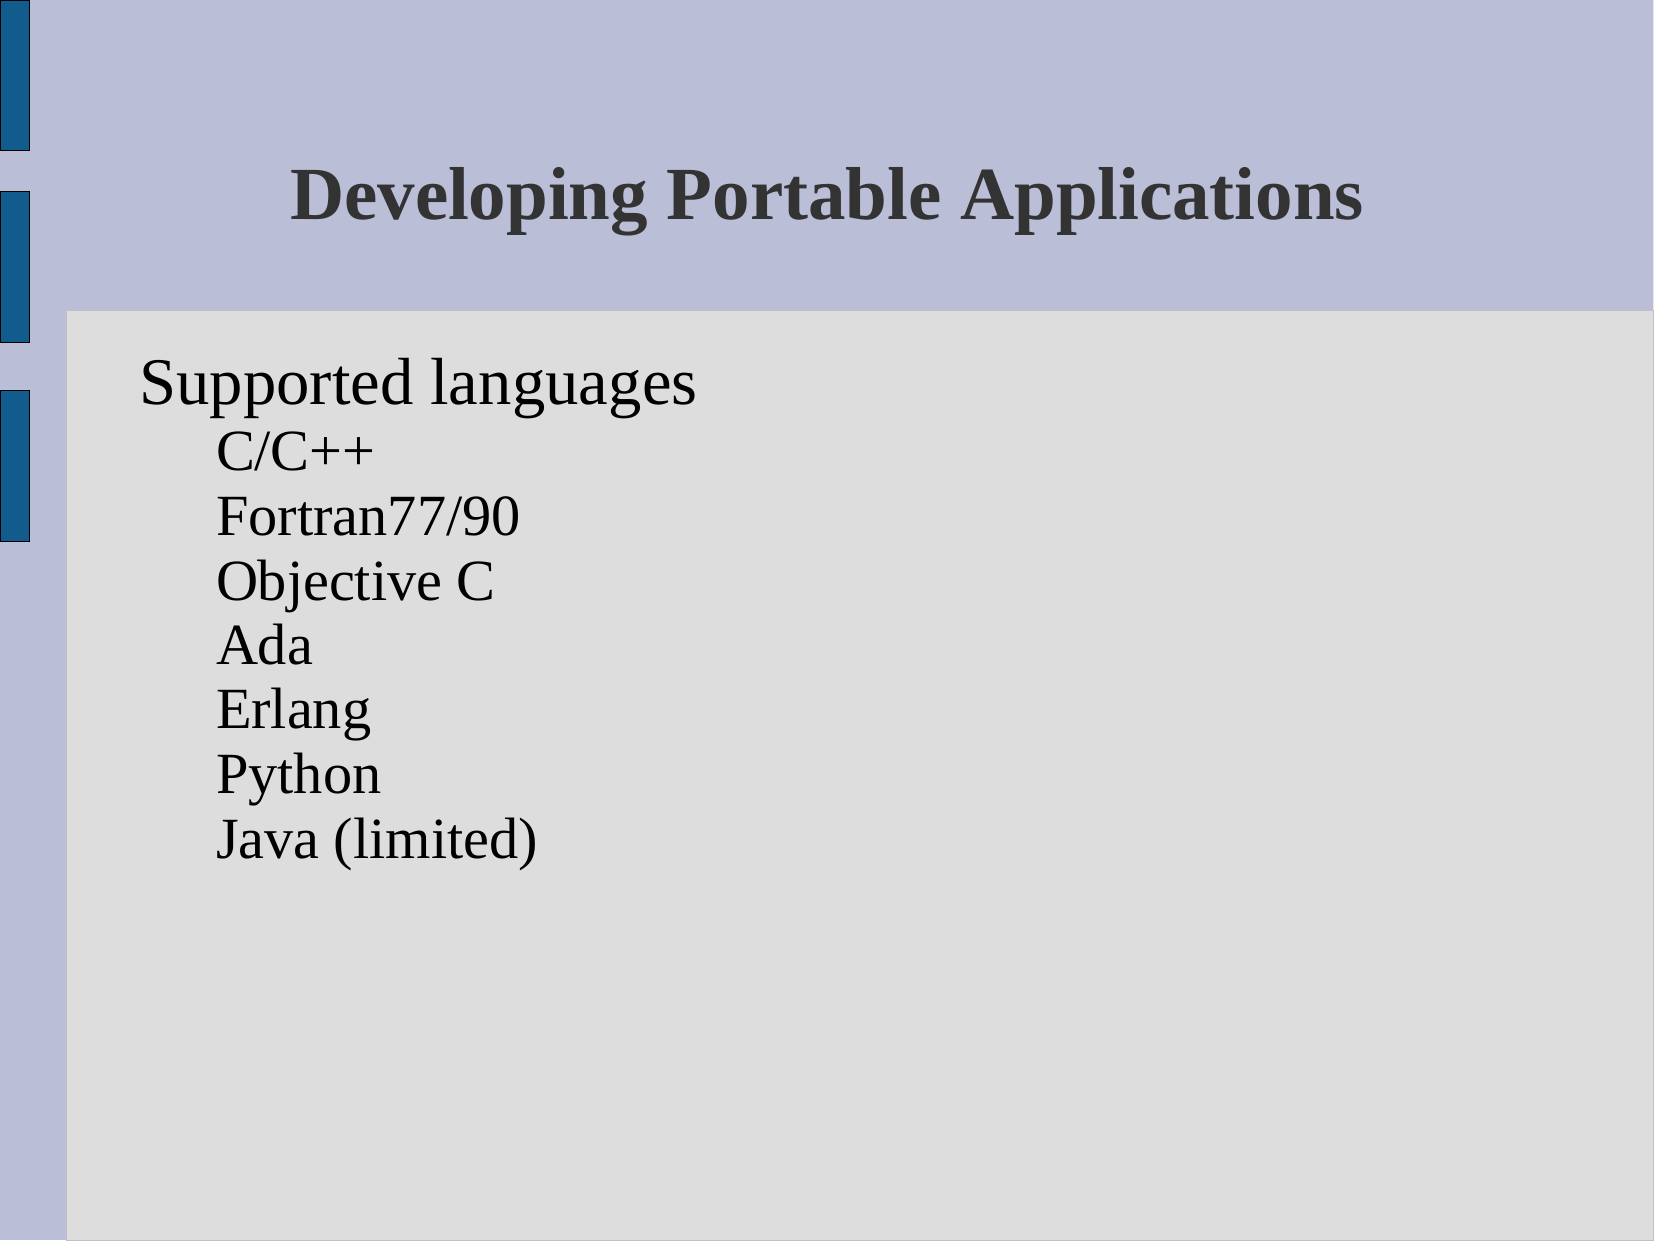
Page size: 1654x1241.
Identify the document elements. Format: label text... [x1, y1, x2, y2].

title Developing Portable Applications [121, 91, 1534, 299]
list Supported languages C/C++ Fortran77/90 Objective C Ada Erlang Python Java (limited) [121, 344, 1534, 1127]
